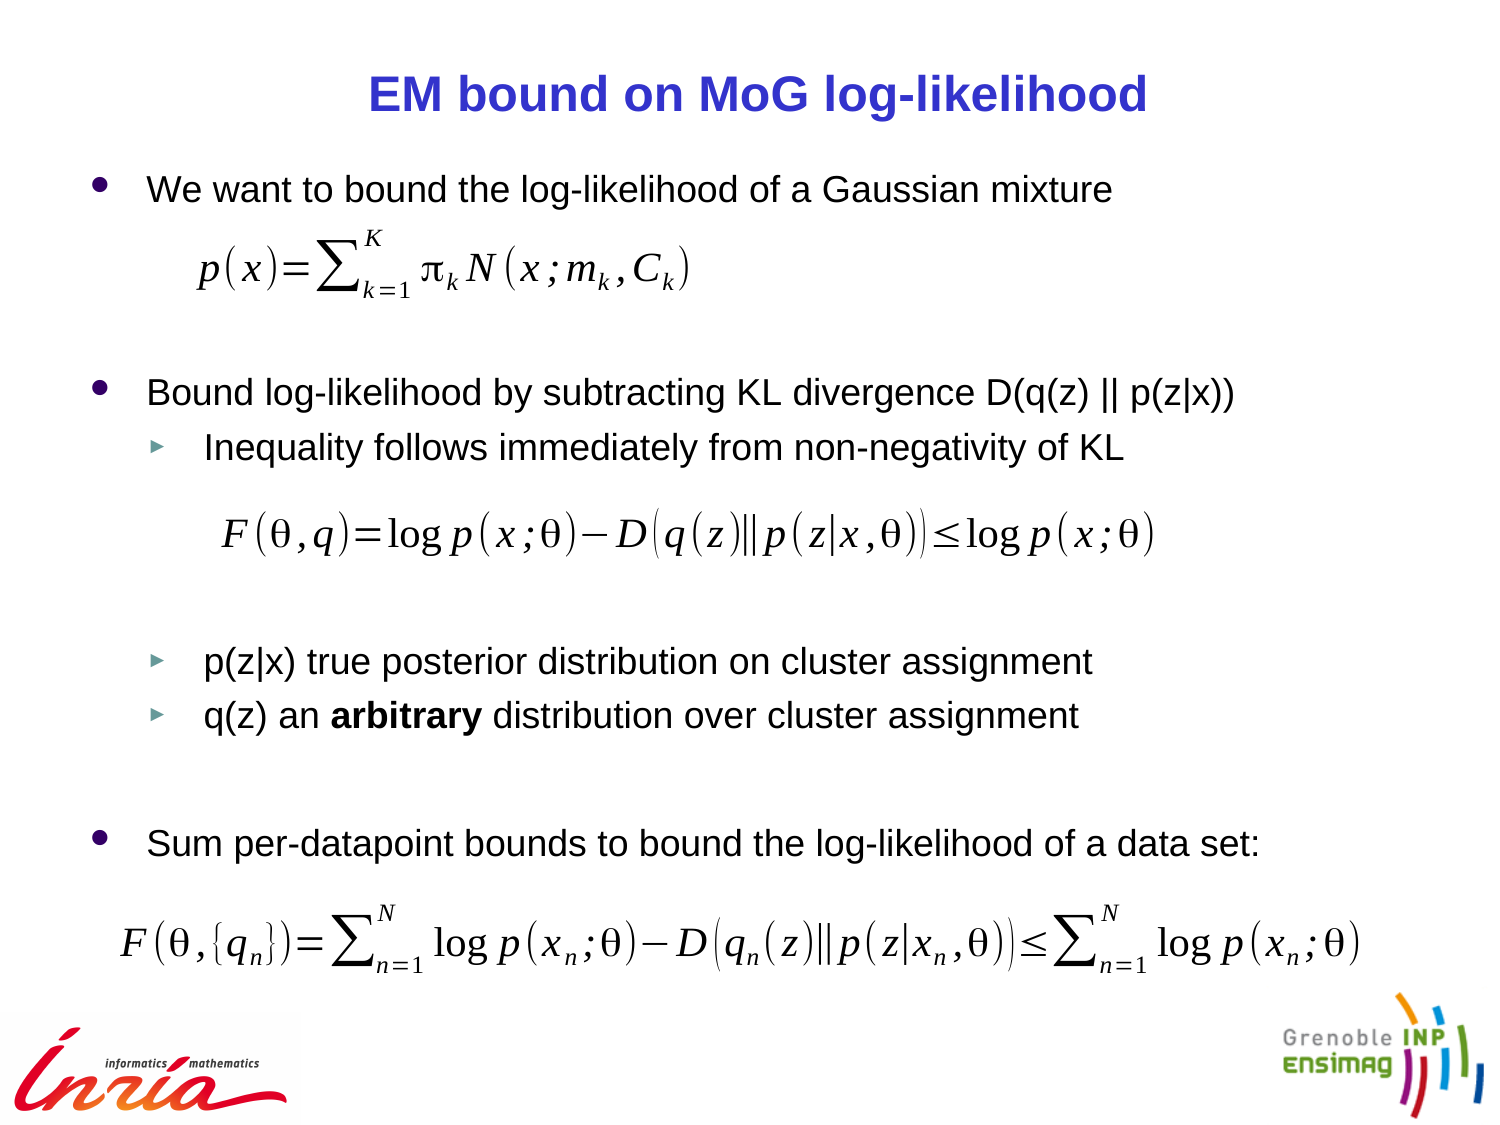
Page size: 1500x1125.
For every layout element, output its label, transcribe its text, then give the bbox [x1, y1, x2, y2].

title EM bound on MoG log-likelihood [75, 45, 1426, 138]
picture [1266, 986, 1489, 1125]
picture [0, 1012, 301, 1125]
chart [187, 224, 699, 304]
list We want to bound the log-likelihood of a Gaussian mixture Bound log-likelihood by subtracting KL divergence D(q(z) || p(z|x)) Inequality follows immediately from non-negativity of KL p(z|x) true posterior distribution on cluster assignment q(z) an arbitrary distribution over cluster assignment Sum per-datapoint bounds to bound the log-likelihood of a data set: [75, 162, 1426, 1101]
chart [112, 900, 1368, 979]
chart [213, 506, 1163, 563]
